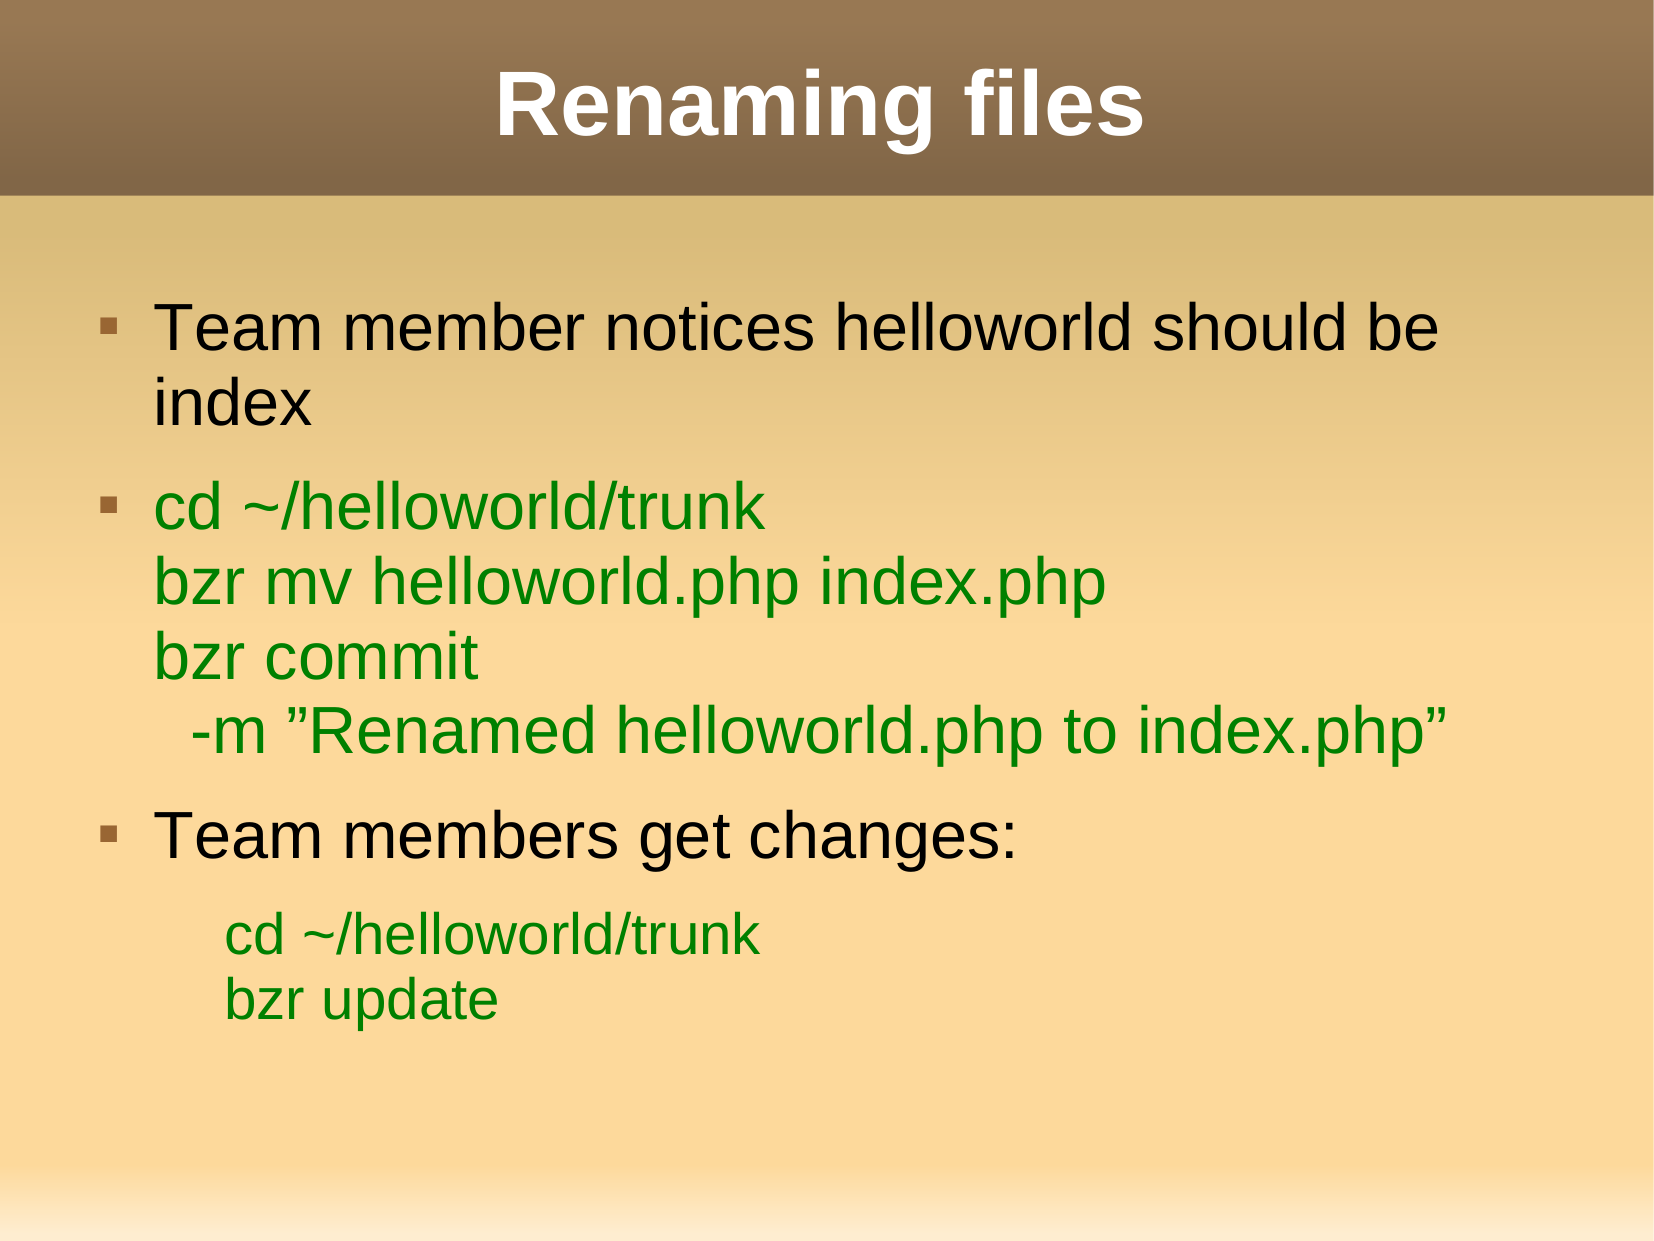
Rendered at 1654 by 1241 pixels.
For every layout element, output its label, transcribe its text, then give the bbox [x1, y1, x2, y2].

title Renaming files [76, 7, 1565, 200]
picture [0, 0, 1654, 1241]
list Team member notices helloworld should be index cd ~/helloworld/trunk bzr mv helloworld.php index.php bzr commit -m ”Renamed helloworld.php to index.php” Team members get changes: cd ~/helloworld/trunk bzr update [82, 290, 1571, 1121]
